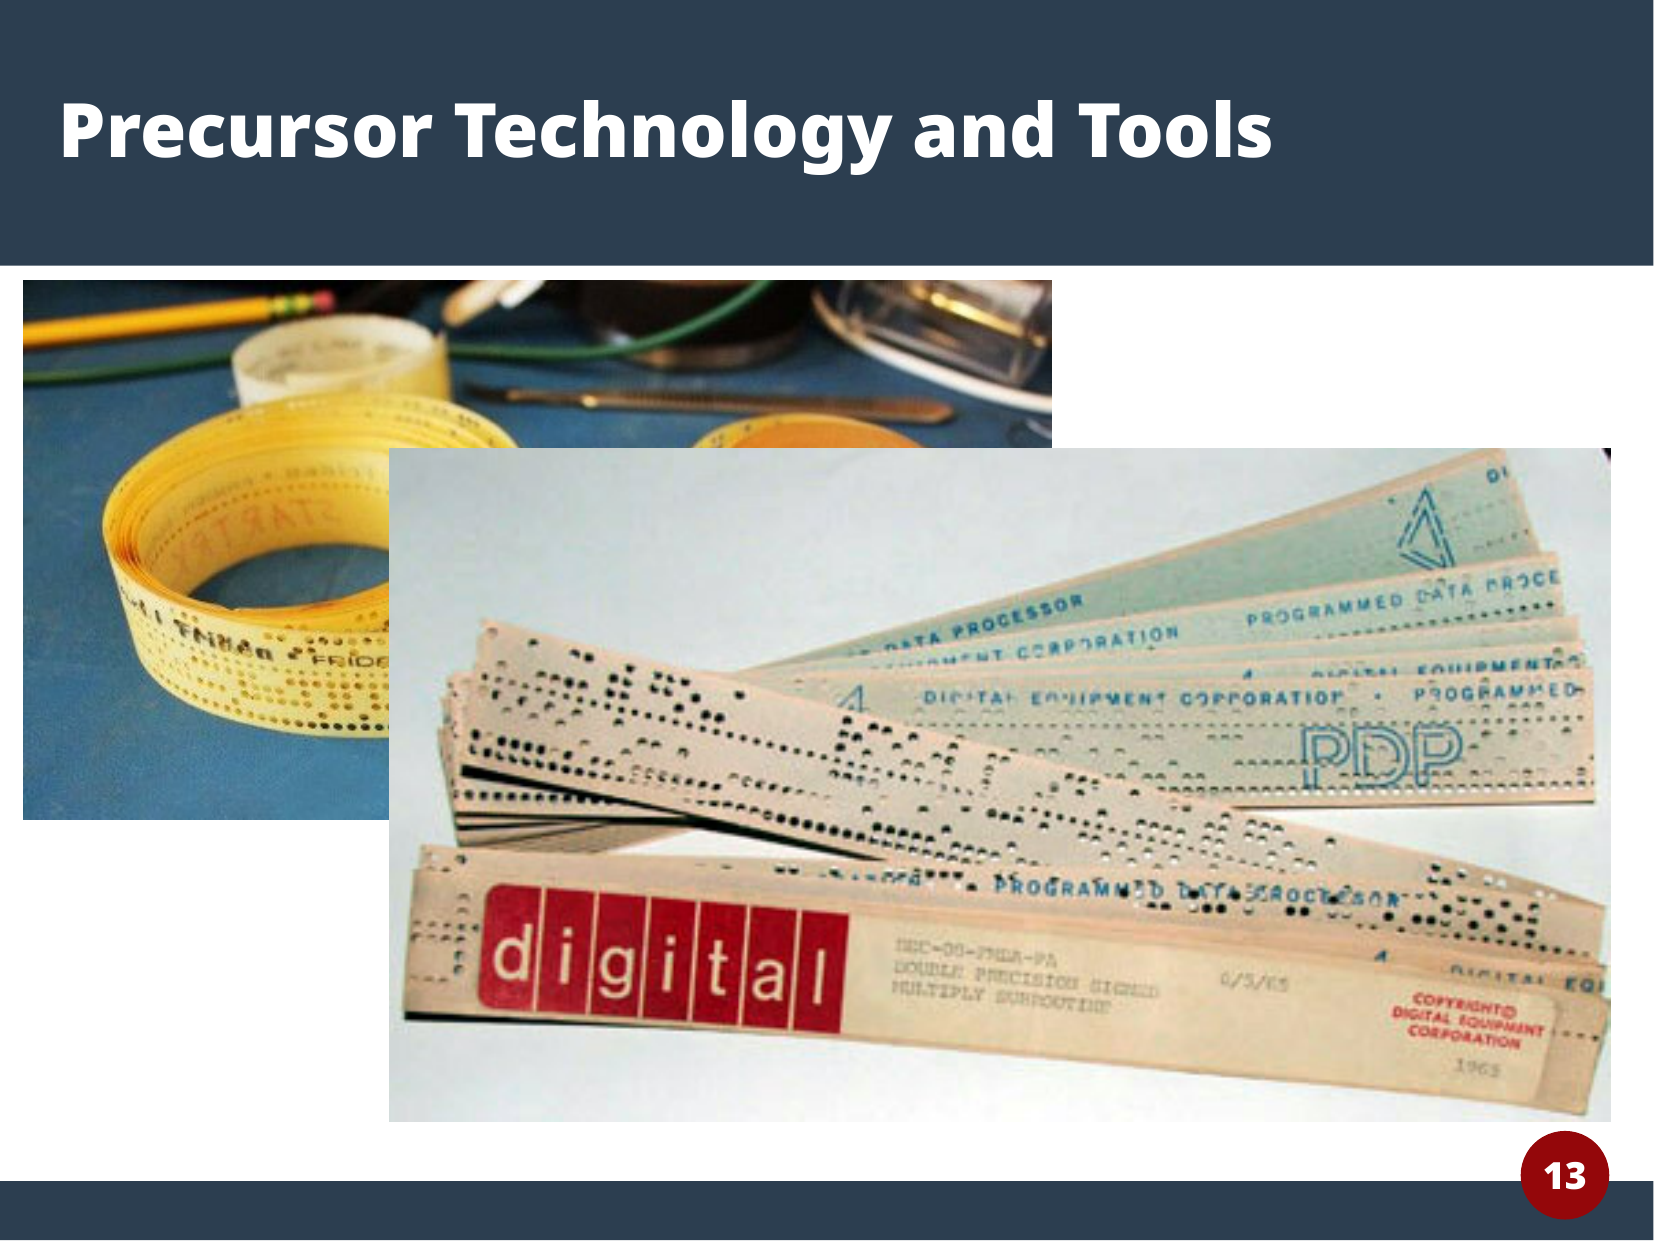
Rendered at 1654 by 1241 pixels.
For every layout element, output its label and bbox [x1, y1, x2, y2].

text_box [59, 49, 1595, 207]
picture [23, 280, 1611, 1123]
